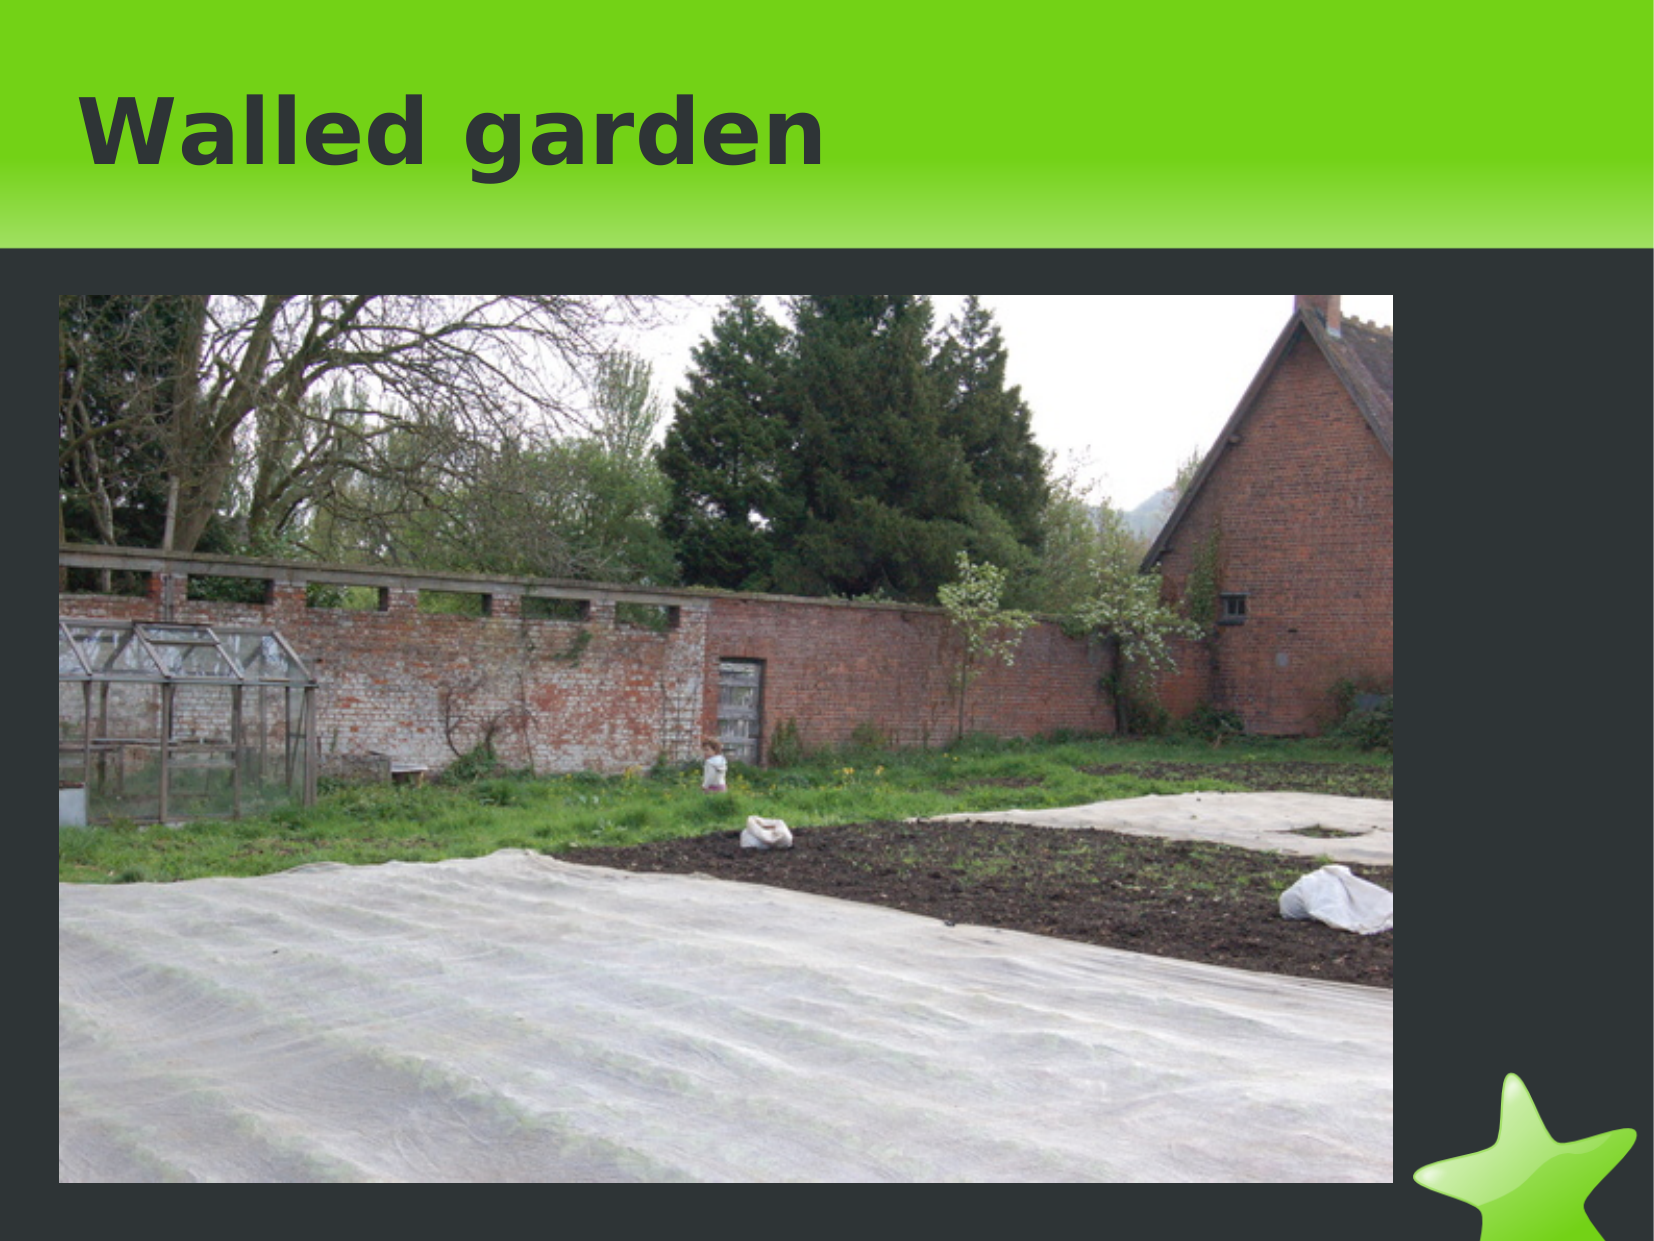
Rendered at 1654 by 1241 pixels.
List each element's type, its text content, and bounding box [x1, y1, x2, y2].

picture [0, 0, 1654, 1241]
title Walled garden [76, 36, 1565, 229]
